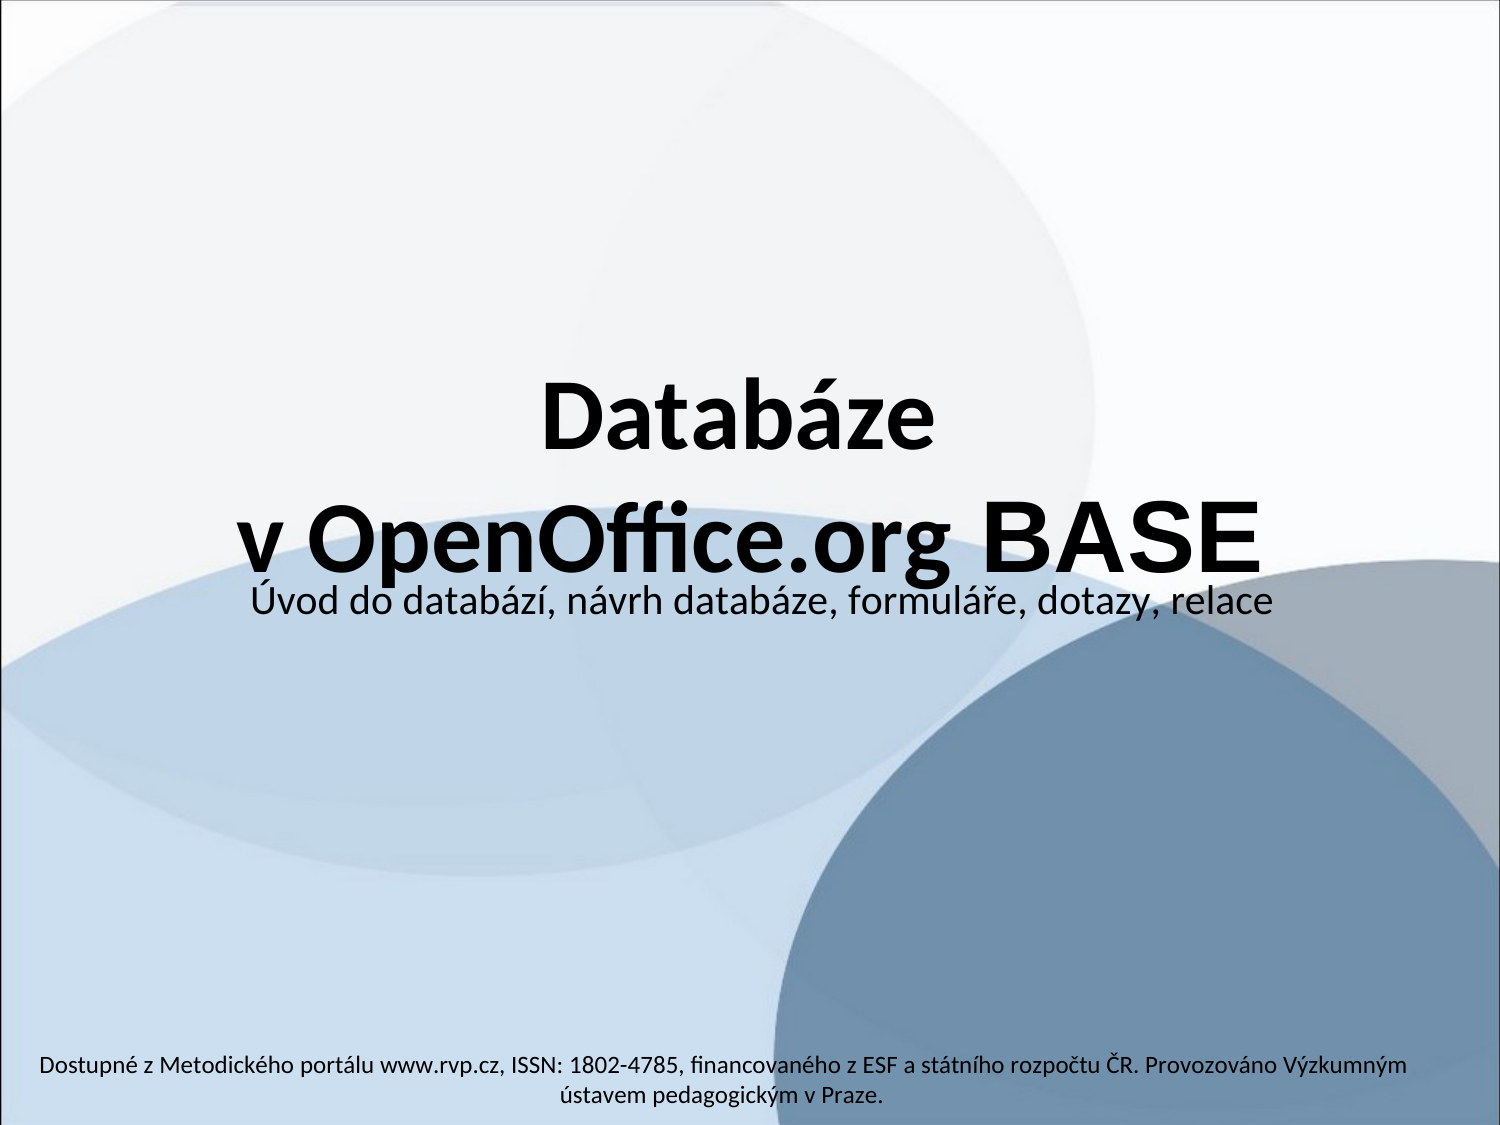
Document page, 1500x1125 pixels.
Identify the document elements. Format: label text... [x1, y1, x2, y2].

text_box Dostupné z Metodického portálu www.rvp.cz, ISSN: 1802-4785, financovaného z ESF a státního rozpočtu ČR. Provozováno Výzkumným ústavem pedagogickým v Praze. [0, 1031, 1450, 1125]
text_box Úvod do databází, návrh databáze, formuláře, dotazy, relace [212, 574, 1313, 676]
picture [0, 0, 1500, 1125]
title Databáze v OpenOffice.org BASE [112, 340, 1388, 601]
